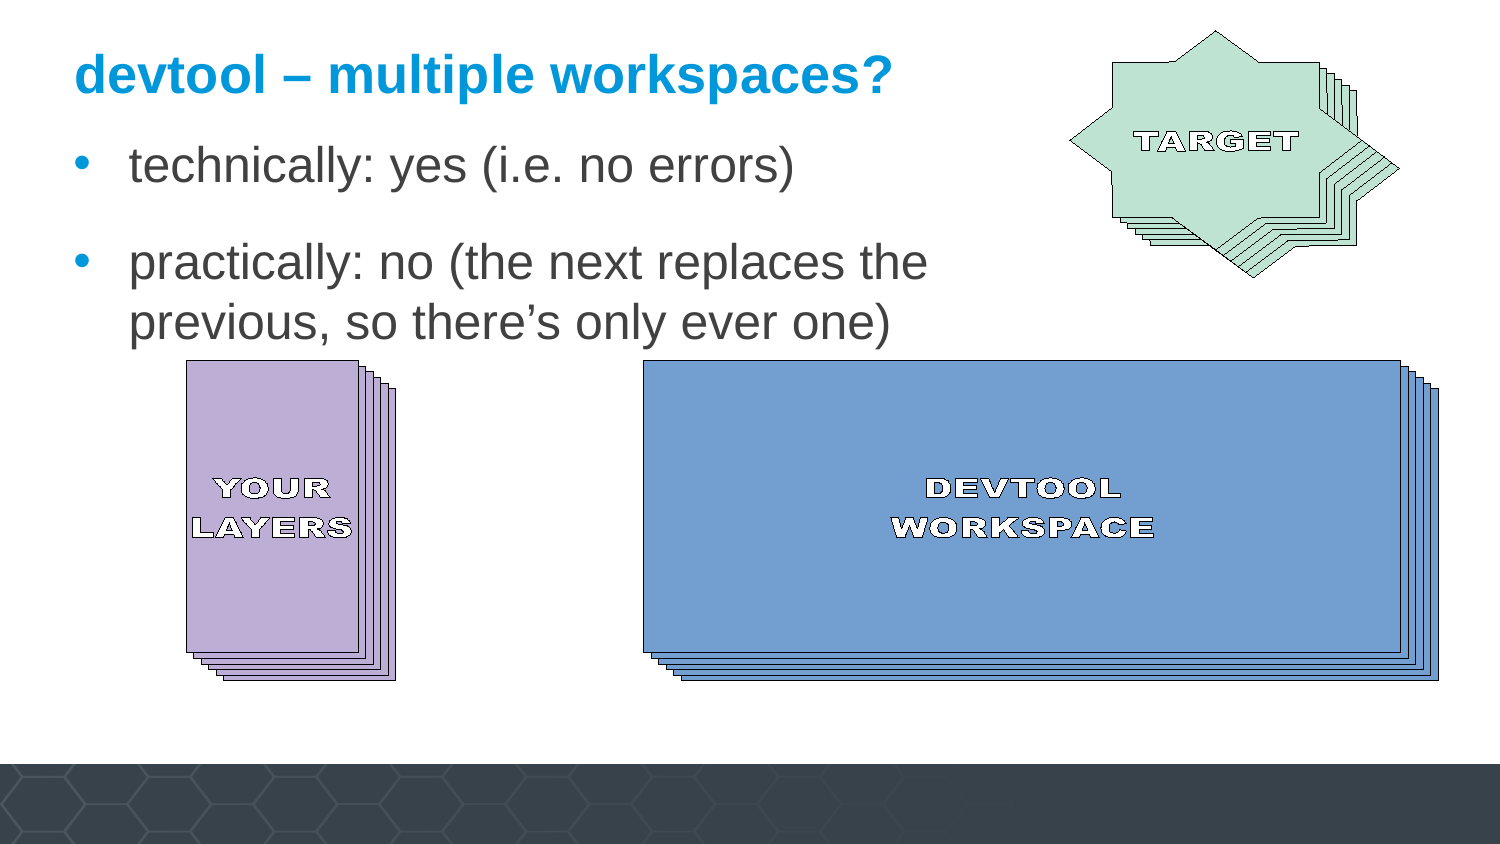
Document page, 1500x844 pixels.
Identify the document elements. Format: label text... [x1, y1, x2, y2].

text_box [1069, 30, 1400, 278]
text_box [643, 360, 1439, 681]
text_box [186, 360, 396, 681]
text_box devtool – multiple workspaces? [1244, 50, 1424, 159]
text_box devtool – multiple workspaces? [74, 50, 1188, 132]
picture [0, 0, 1500, 844]
text_box technically: yes (i.e. no errors) practically: no (the next replaces the previous, so there’s only ever one) [72, 132, 1422, 738]
